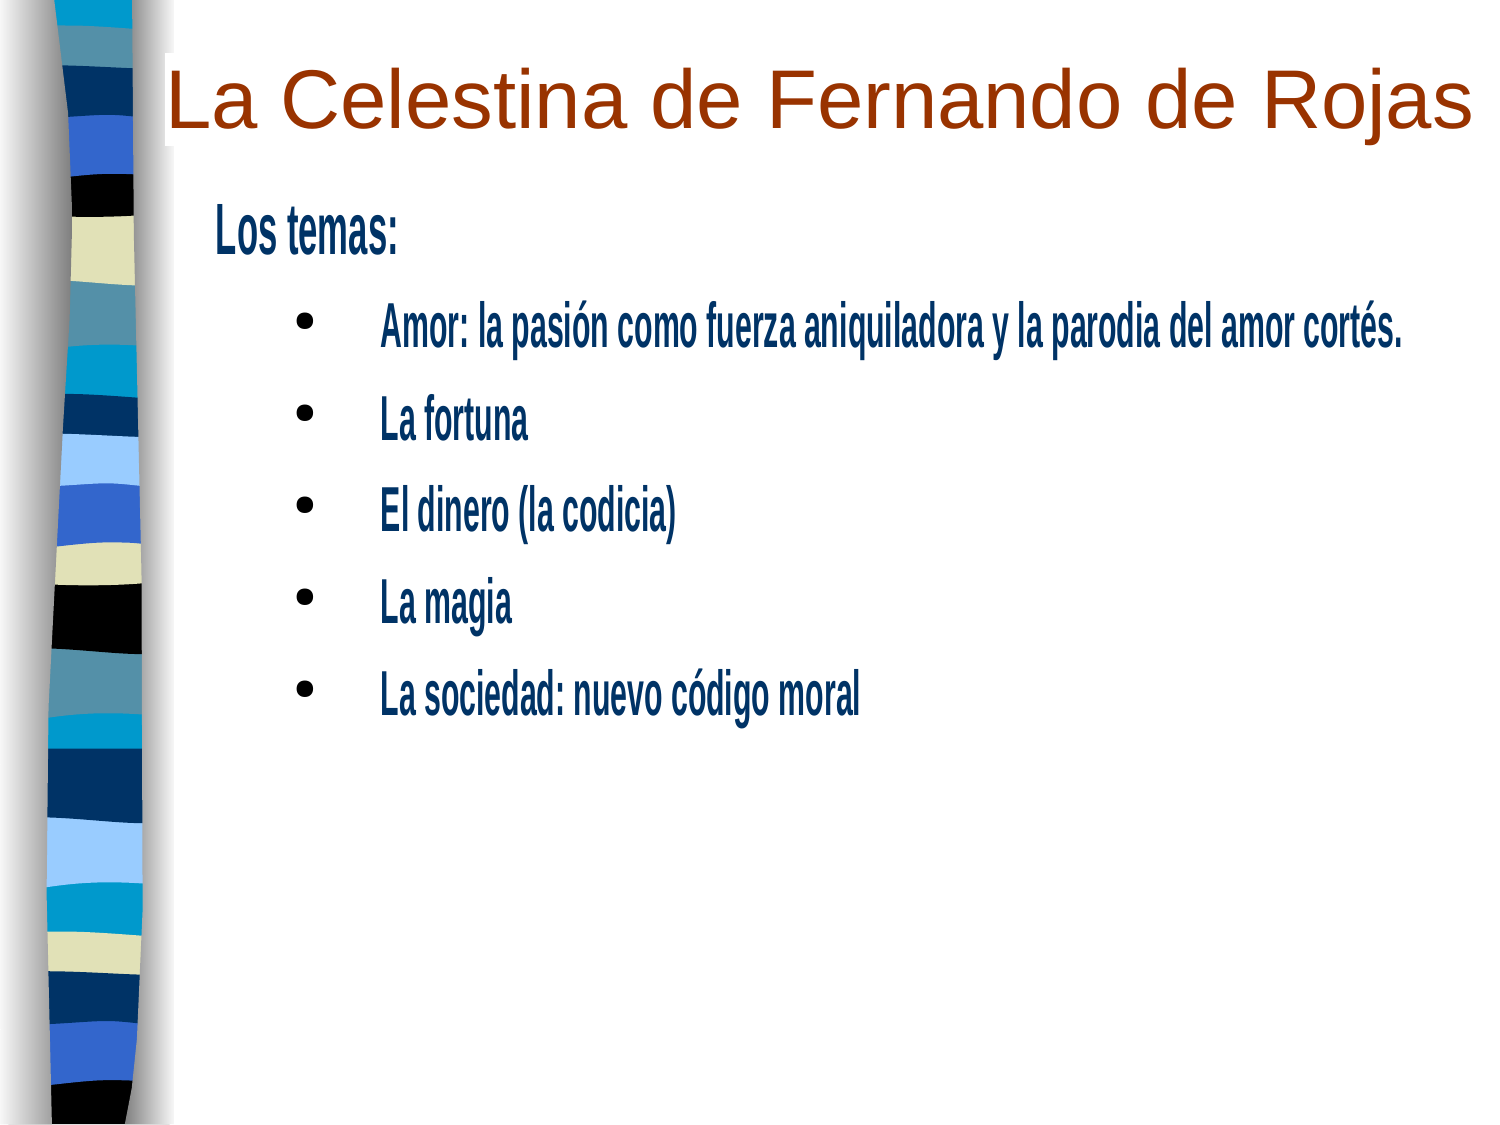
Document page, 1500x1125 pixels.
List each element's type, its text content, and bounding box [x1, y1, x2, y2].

list Los temas: Amor: la pasión como fuerza aniquiladora y la parodia del amor cortés. La fortuna El dinero (la codicia) La magia La sociedad: nuevo código moral [200, 173, 1476, 739]
title La Celestina de Fernando de Rojas [150, 37, 1500, 126]
